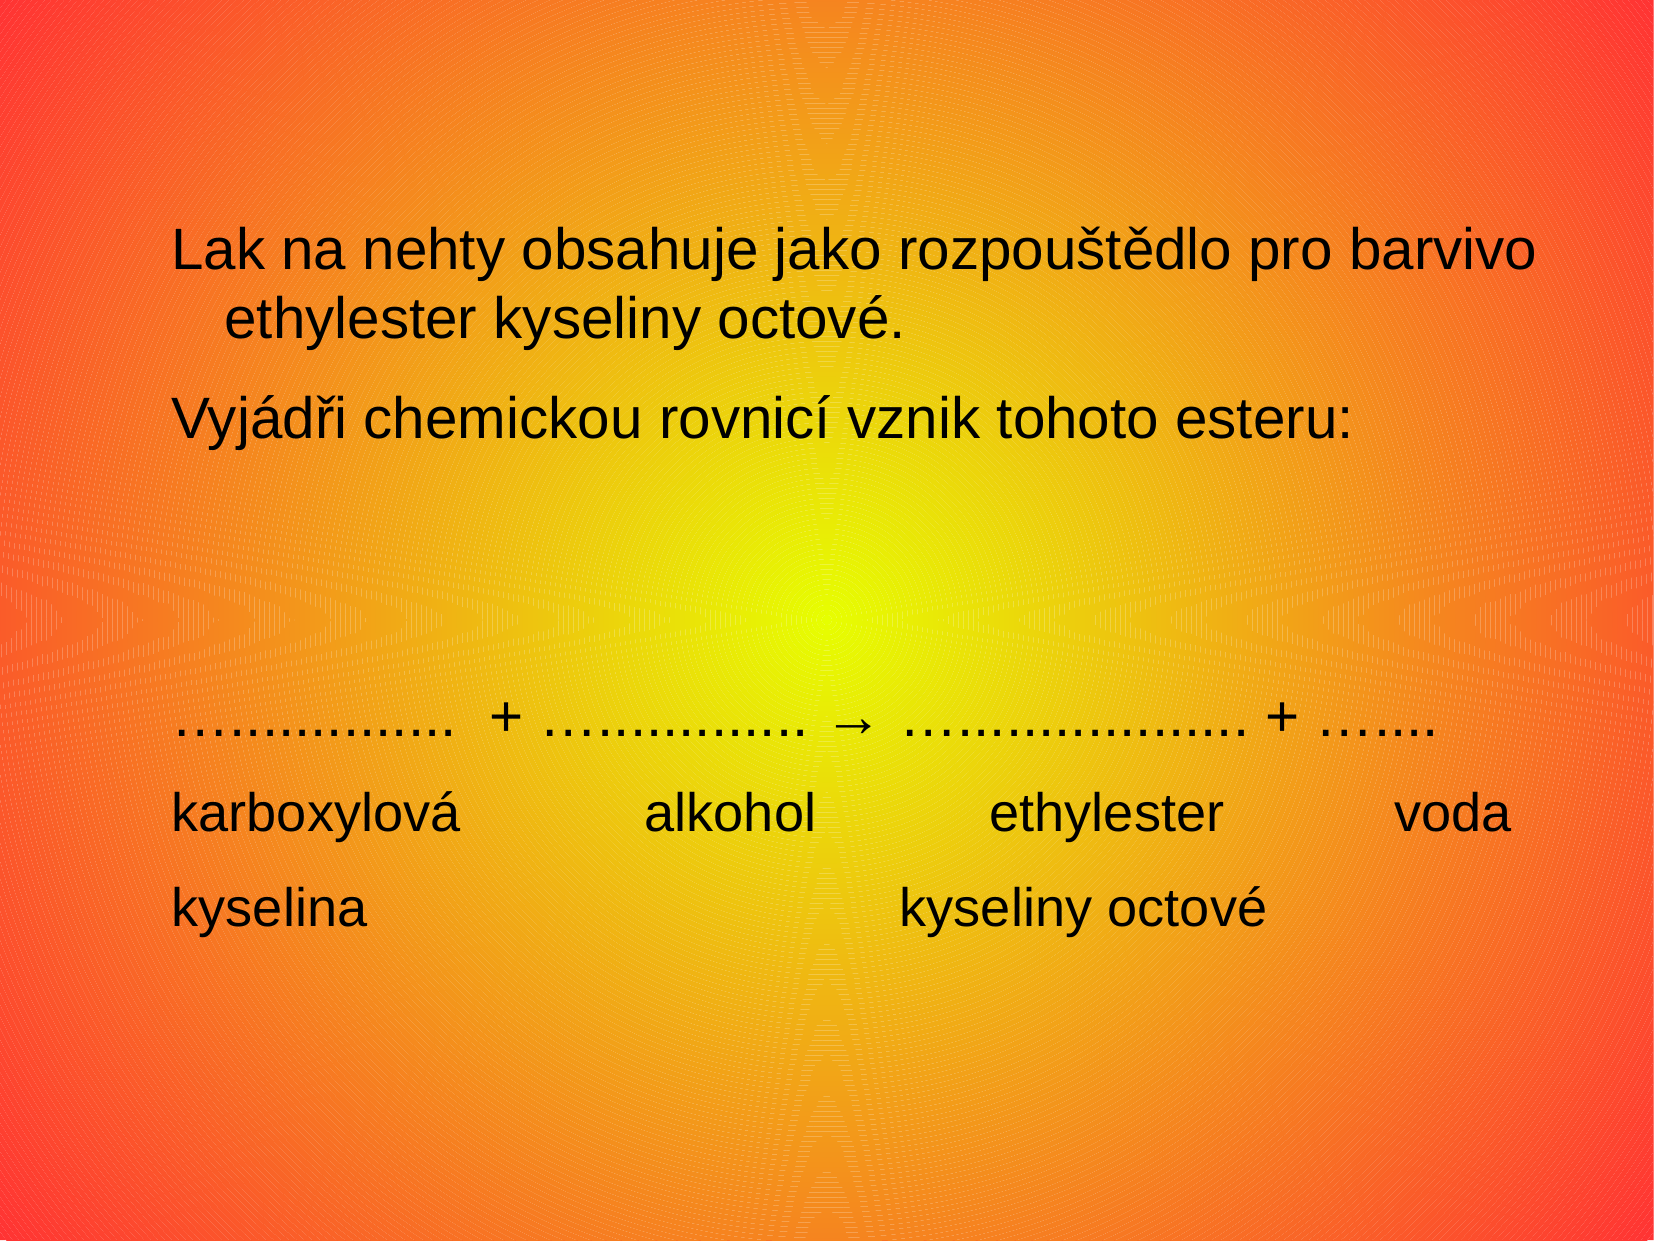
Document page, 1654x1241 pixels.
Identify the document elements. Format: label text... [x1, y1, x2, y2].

list Lak na nehty obsahuje jako rozpouštědlo pro barvivo ethylester kyseliny octové. Vyjádři chemickou rovnicí vznik tohoto esteru: ….............. + …............. → ….................. + ….... karboxylová alkohol ethylester voda kyselina kyseliny octové [82, 210, 1571, 1030]
